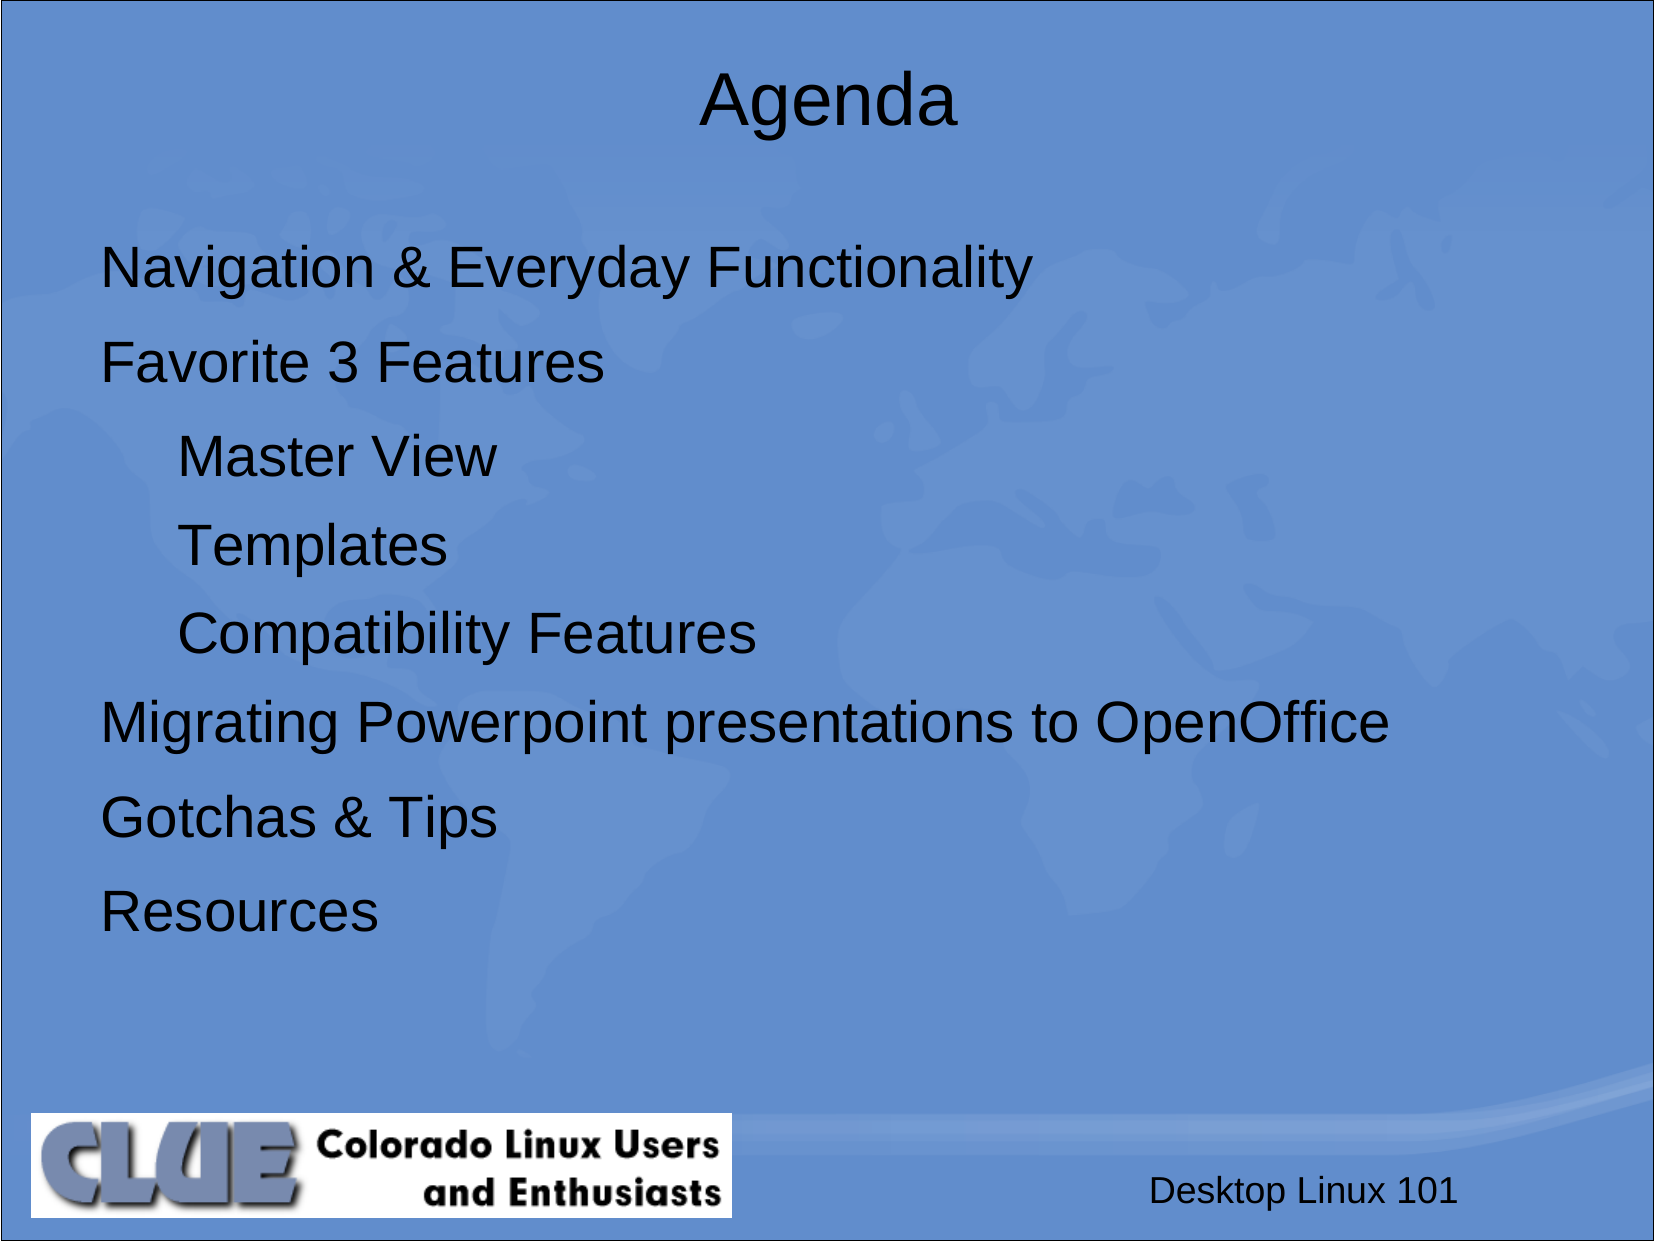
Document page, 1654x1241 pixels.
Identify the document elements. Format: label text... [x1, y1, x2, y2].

title Agenda [82, 44, 1576, 156]
list Navigation & Everyday Functionality Favorite 3 Features Master View Templates Compatibility Features Migrating Powerpoint presentations to OpenOffice Gotchas & Tips Resources [82, 234, 1571, 1116]
picture [2, 1, 1653, 1240]
